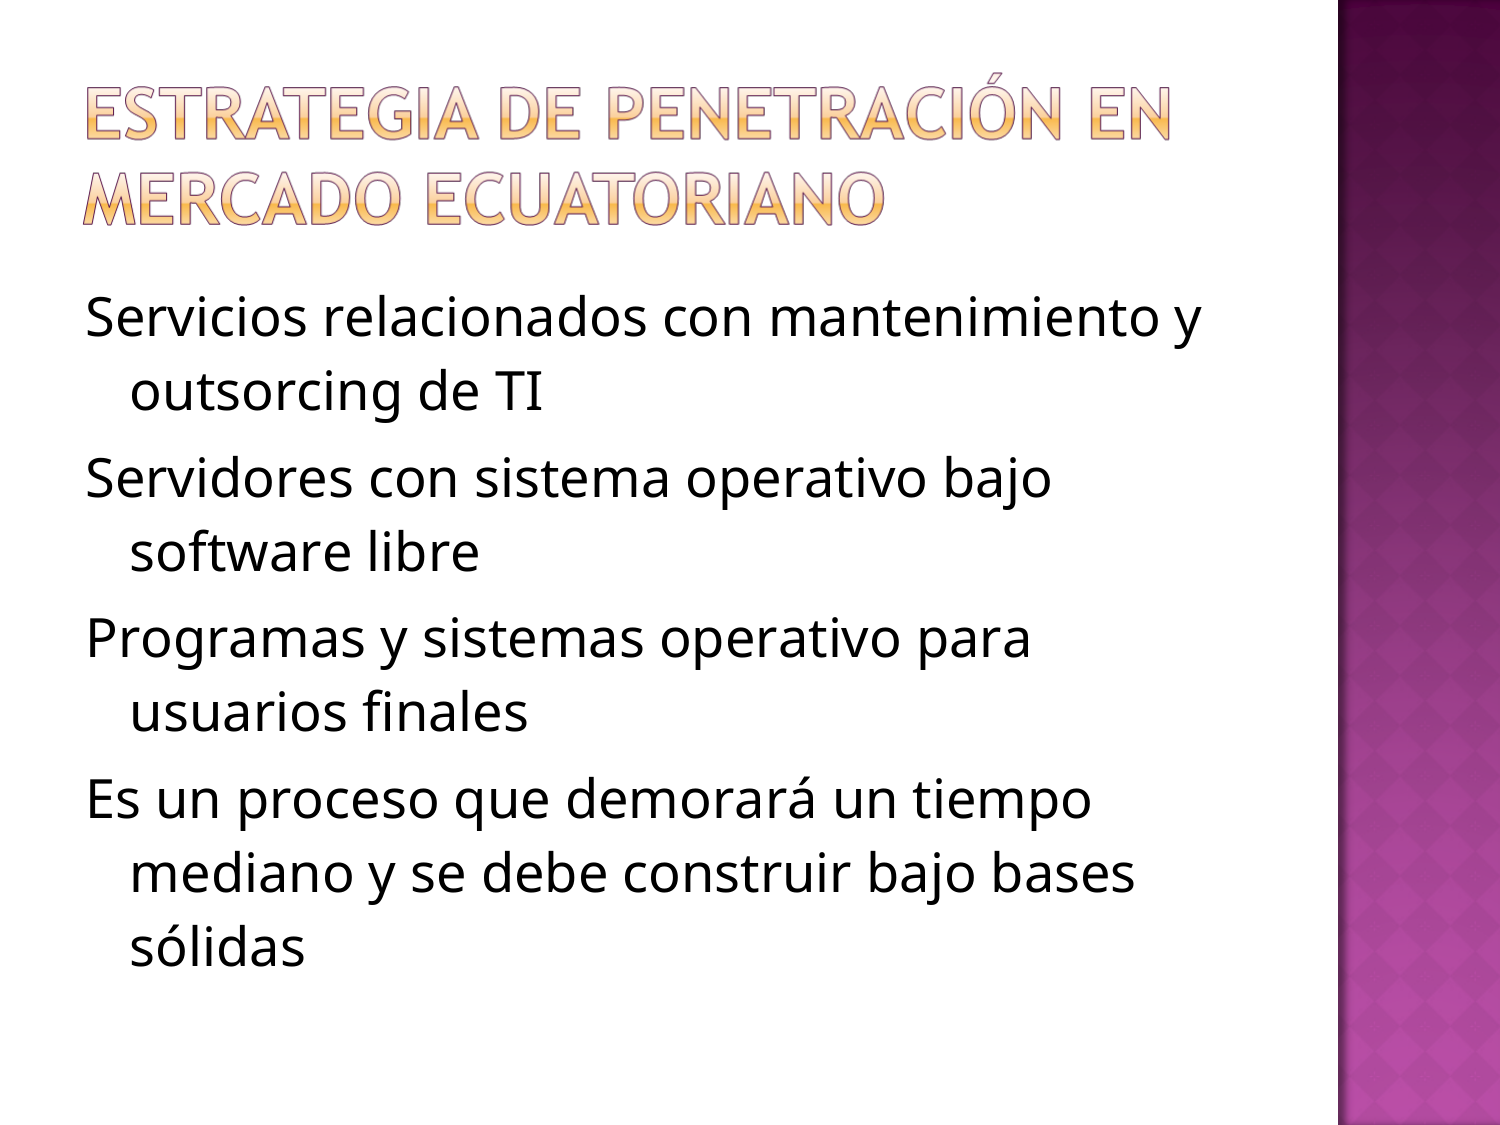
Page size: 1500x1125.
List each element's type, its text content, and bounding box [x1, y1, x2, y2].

picture [1337, 0, 1500, 1125]
list Servicios relacionados con mantenimiento y outsorcing de TI Servidores con sistema operativo bajo software libre Programas y sistemas operativo para usuarios finales Es un proceso que demorará un tiempo mediano y se debe construir bajo bases sólidas [70, 271, 1258, 1067]
text_box [40, 47, 1265, 241]
